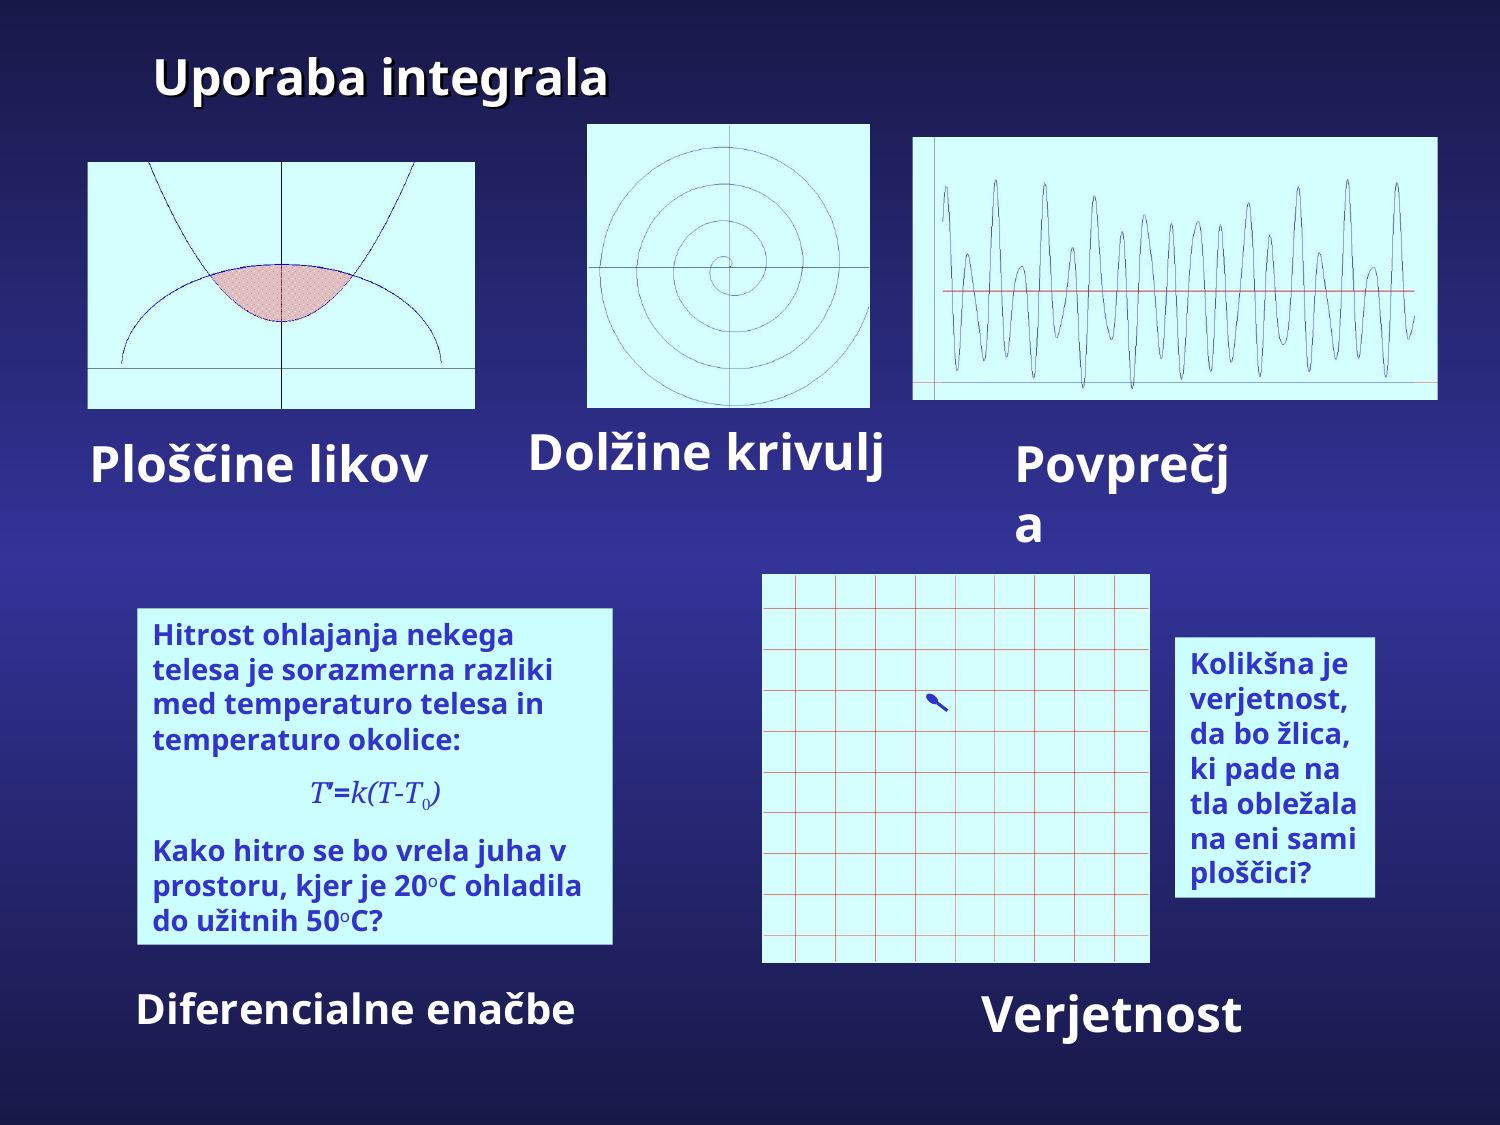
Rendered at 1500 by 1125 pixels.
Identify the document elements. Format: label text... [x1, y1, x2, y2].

text_box Verjetnost [937, 974, 1288, 1051]
text_box Dolžine krivulj [512, 412, 913, 488]
text_box Ploščine likov [74, 424, 475, 501]
text_box Uporaba integrala [137, 37, 738, 113]
picture [912, 137, 1438, 400]
picture [87, 162, 475, 409]
text_box Hitrost ohlajanja nekega telesa je sorazmerna razliki med temperaturo telesa in temperaturo okolice: T’=k(T-T0) Kako hitro se bo vrela juha v prostoru, kjer je 20oC ohladila do užitnih 50oC? [137, 608, 613, 945]
text_box [927, 694, 938, 704]
text_box Kolikšna je verjetnost, da bo žlica, ki pade na tla obležala na eni sami ploščici? [1175, 637, 1376, 898]
text_box Povprečja [999, 424, 1276, 561]
text_box Diferencialne enačbe [99, 975, 613, 1041]
picture [762, 574, 1150, 963]
picture [587, 124, 870, 408]
